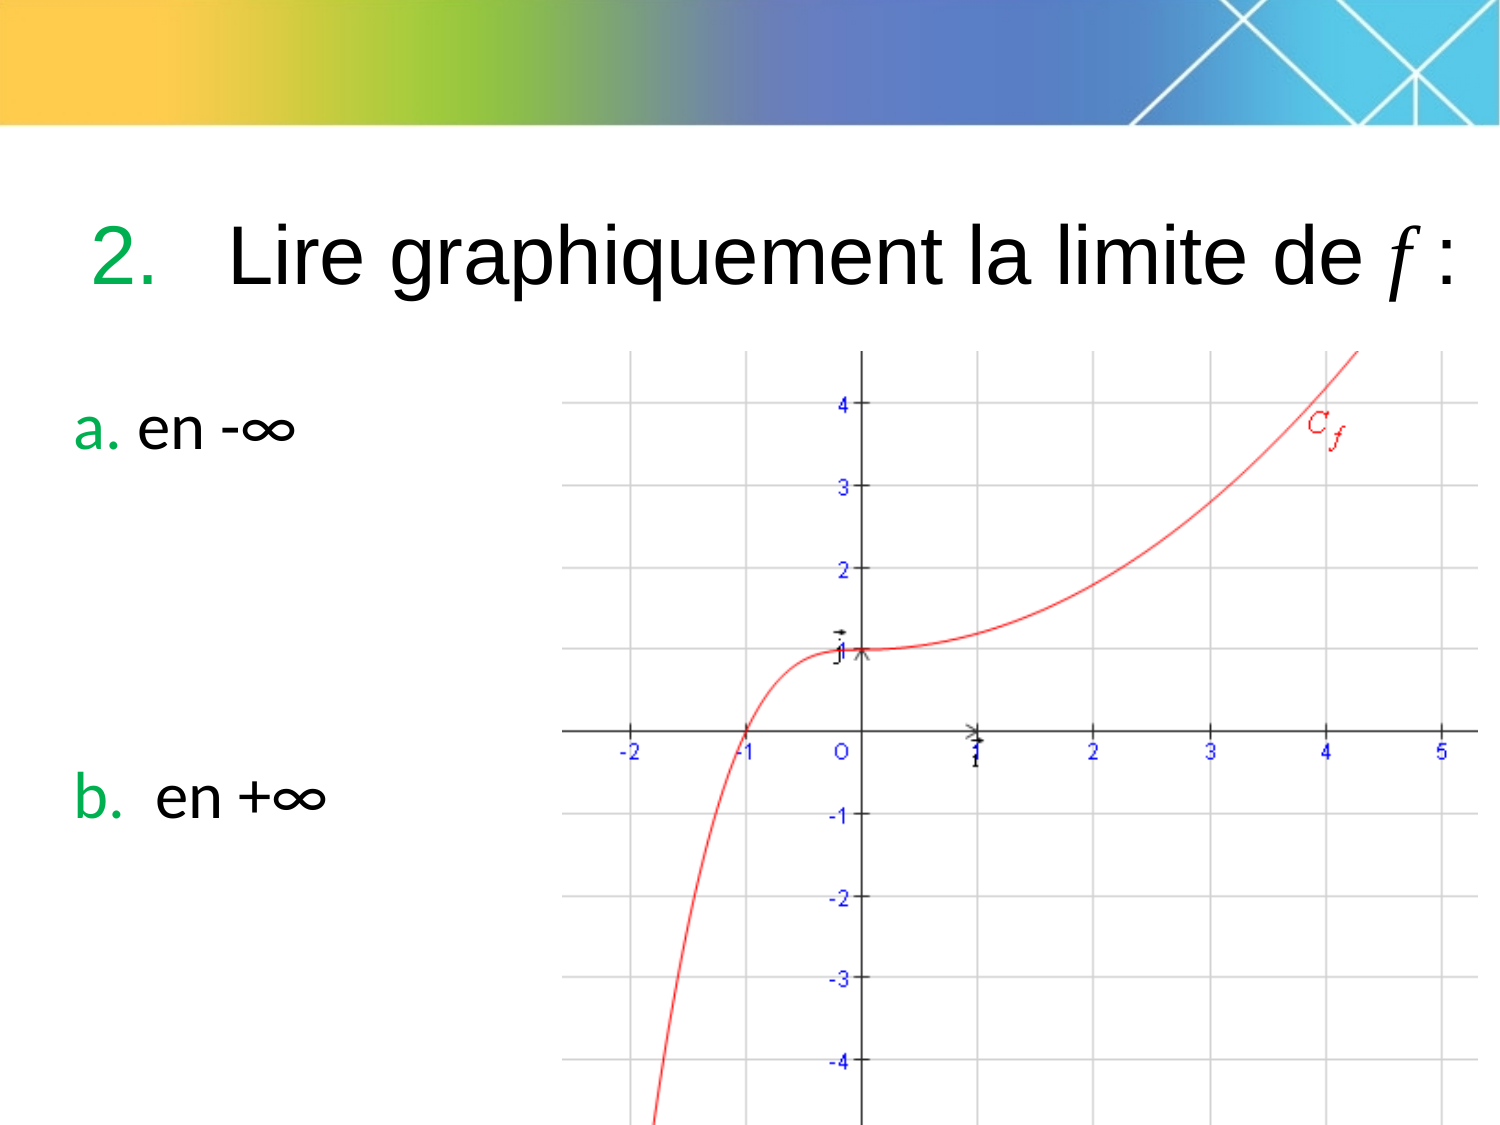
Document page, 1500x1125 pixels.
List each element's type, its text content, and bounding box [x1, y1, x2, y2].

text_box Lire graphiquement la limite de f : [75, 164, 1500, 338]
text_box a. en -∞ b. en +∞ [58, 375, 540, 840]
picture [0, 0, 1500, 127]
picture [562, 351, 1478, 1125]
